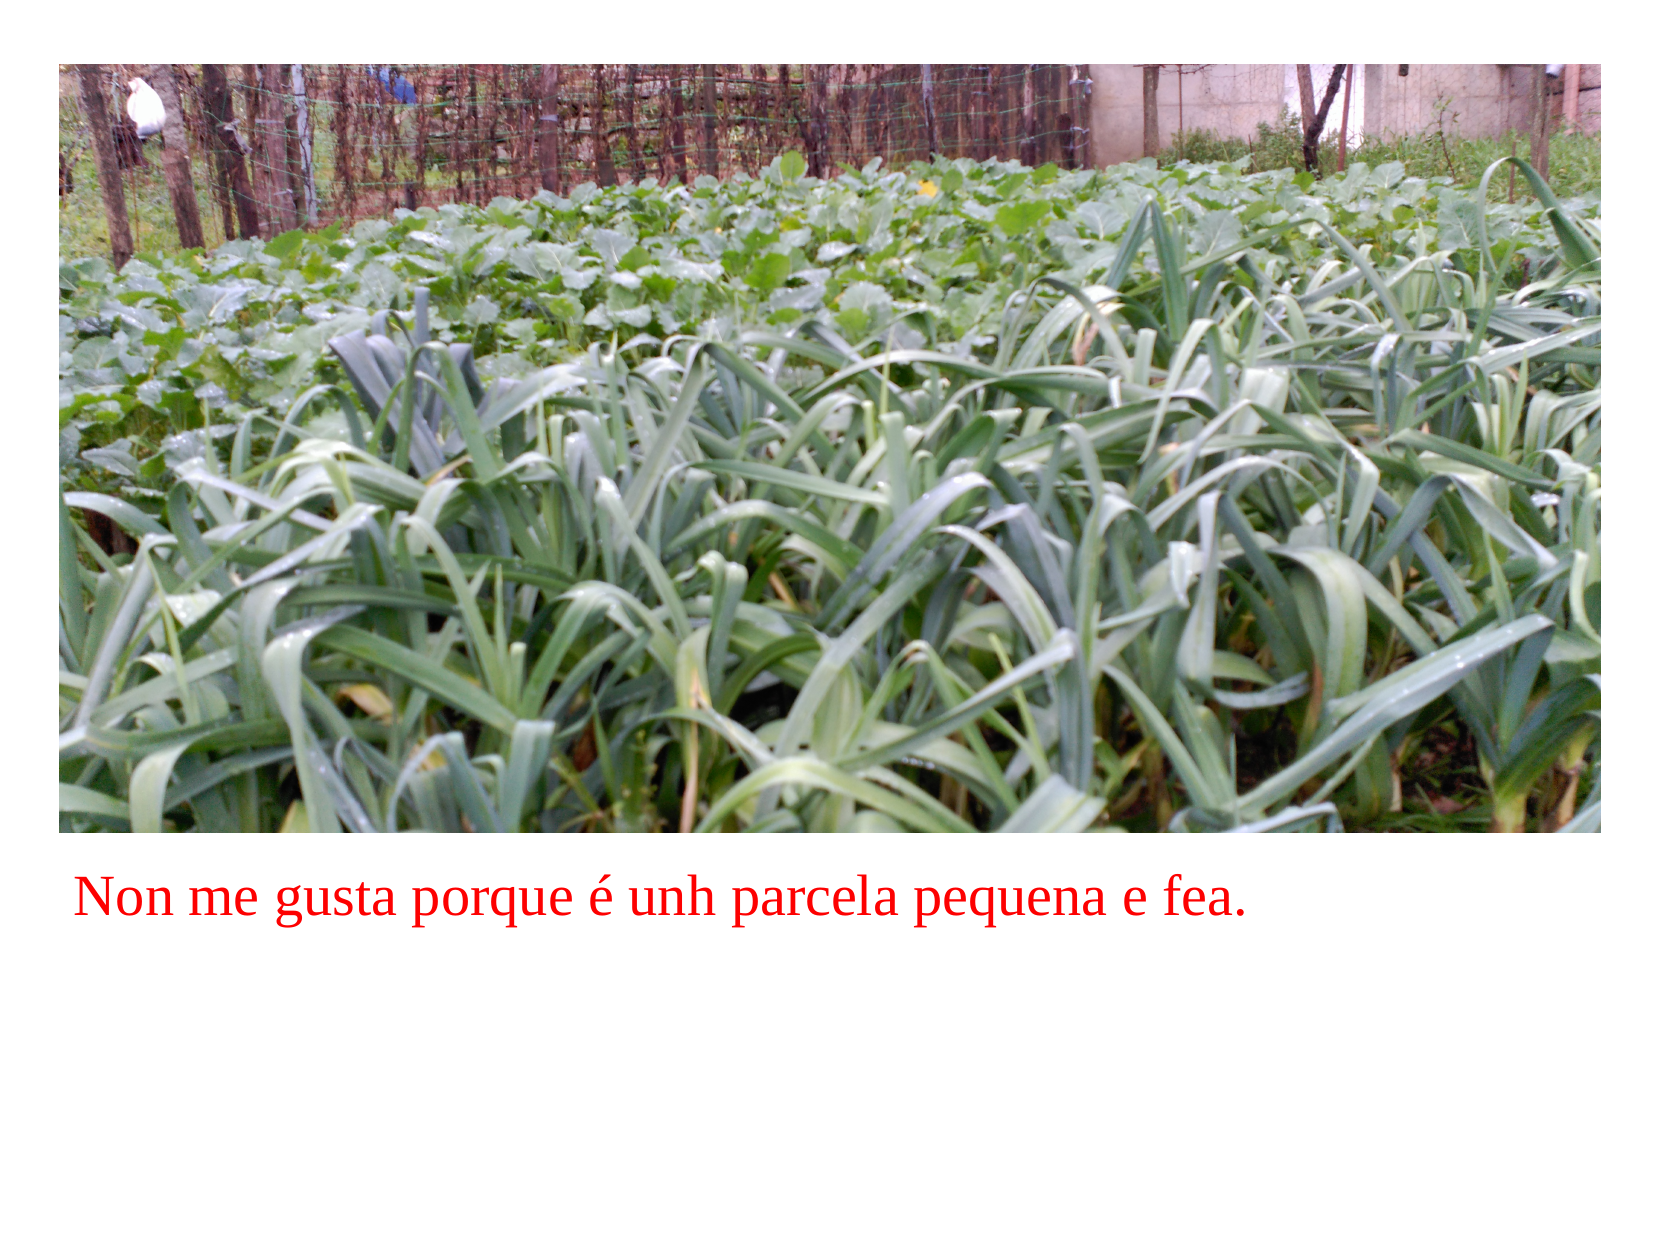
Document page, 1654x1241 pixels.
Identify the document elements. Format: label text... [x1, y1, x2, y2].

picture [59, 64, 1601, 833]
text_box Non me gusta porque é unh parcela pequena e fea. [59, 856, 1595, 937]
